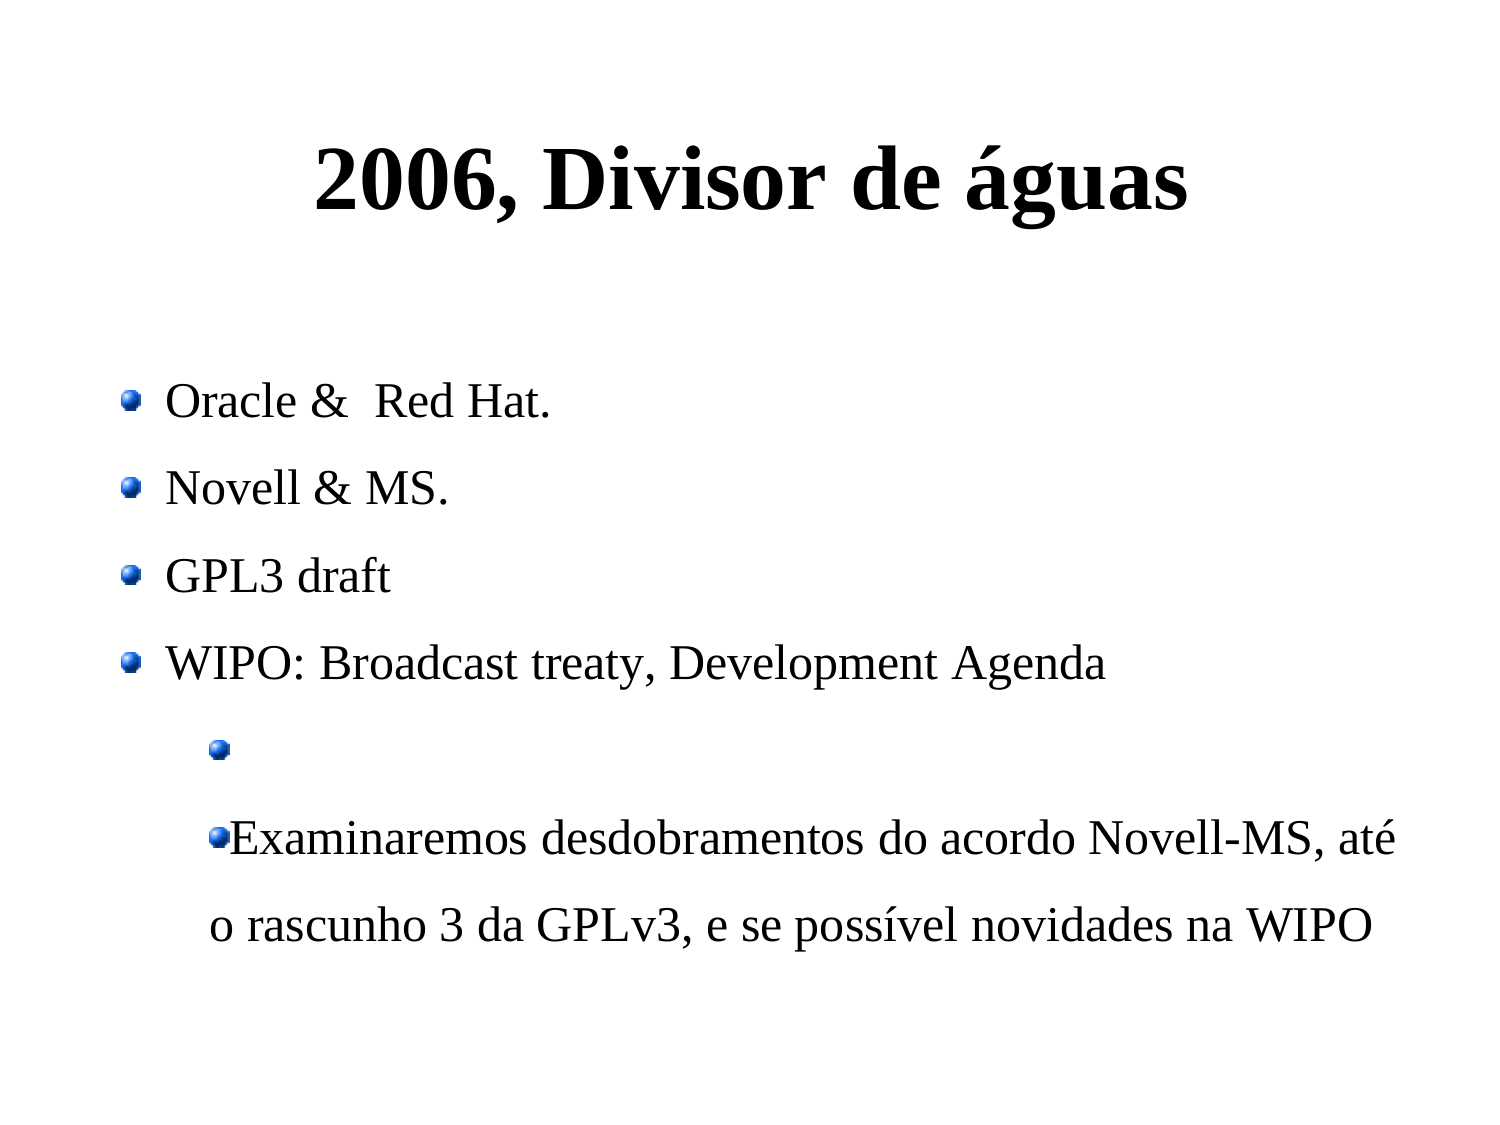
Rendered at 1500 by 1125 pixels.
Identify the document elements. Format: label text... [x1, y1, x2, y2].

text_box Oracle & Red Hat. Novell & MS. GPL3 draft WIPO: Broadcast treaty, Development Agenda Examinaremos desdobramentos do acordo Novell-MS, até o rascunho 3 da GPLv3, e se possível novidades na WIPO [106, 333, 1423, 961]
title 2006, Divisor de águas [87, 52, 1416, 307]
